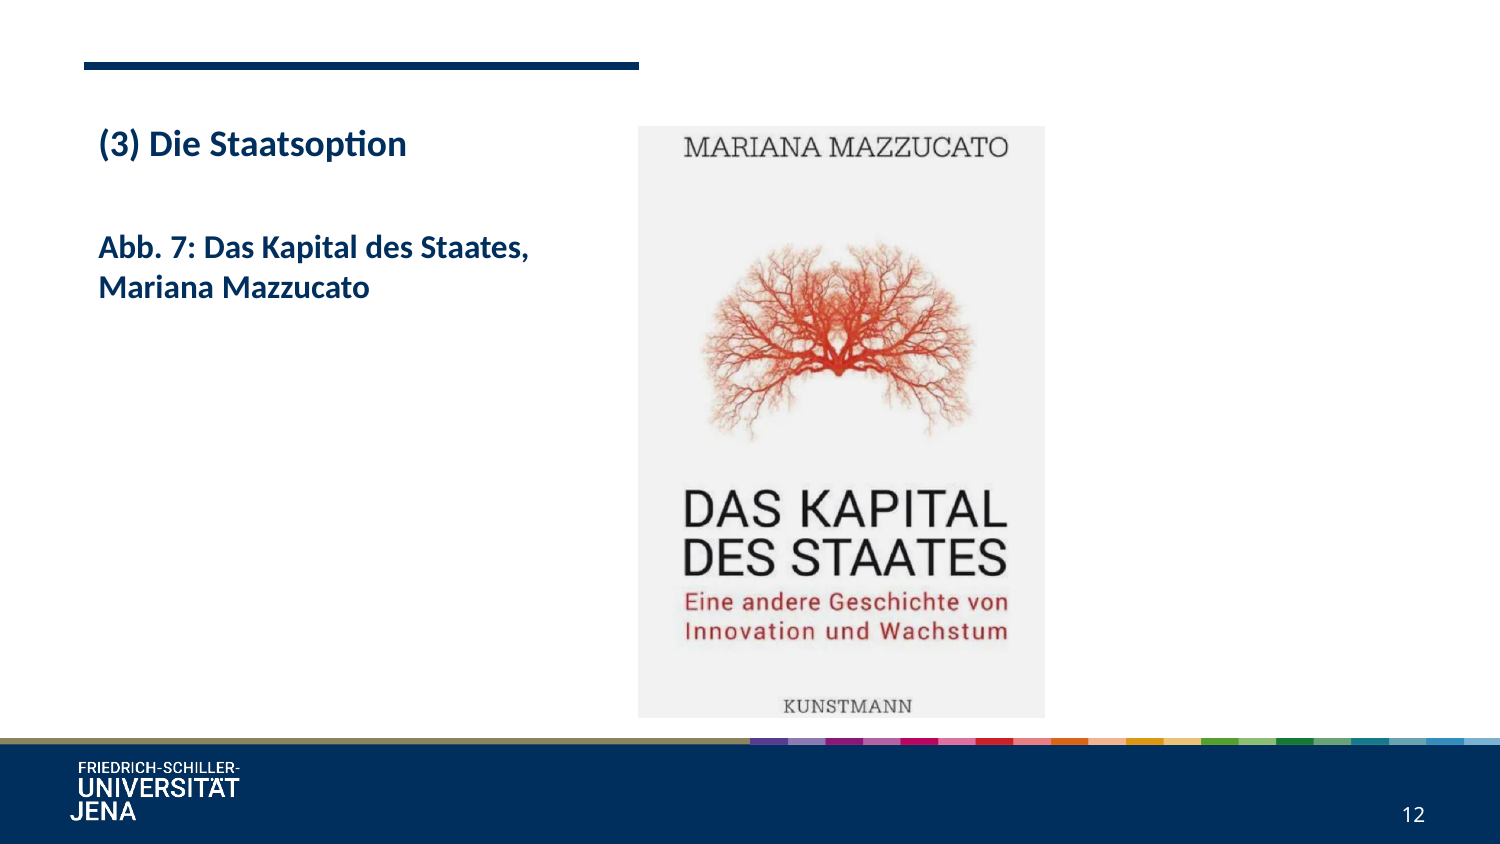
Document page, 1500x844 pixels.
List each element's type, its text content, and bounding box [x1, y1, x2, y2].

picture [68, 755, 241, 827]
text_box (3) Die Staatsoption [83, 111, 847, 172]
picture [750, 738, 1500, 745]
text_box Abb. 7: Das Kapital des Staates, Mariana Mazzucato [83, 217, 555, 313]
picture [638, 126, 1045, 718]
